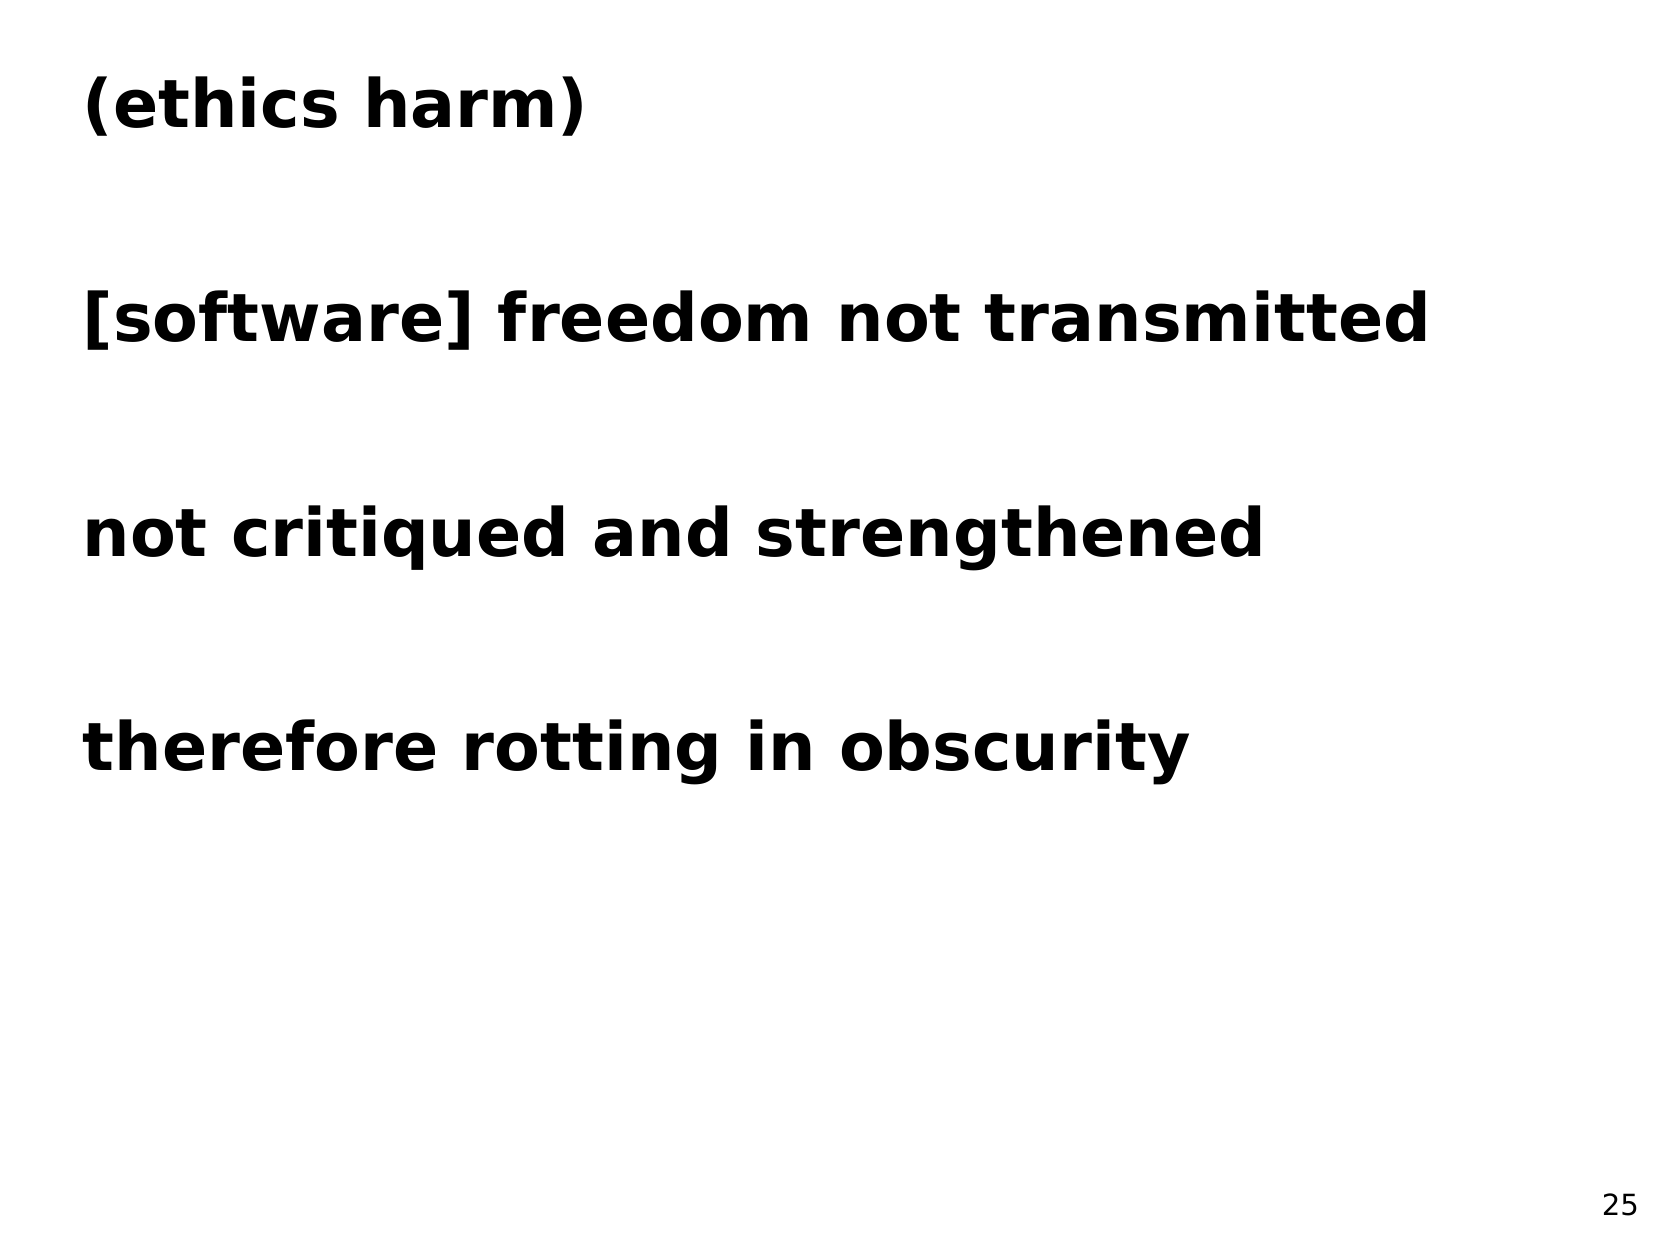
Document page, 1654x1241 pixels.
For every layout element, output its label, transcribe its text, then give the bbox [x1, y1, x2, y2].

list (ethics harm) [software] freedom not transmitted not critiqued and strengthened therefore rotting in obscurity [82, 65, 1571, 1062]
